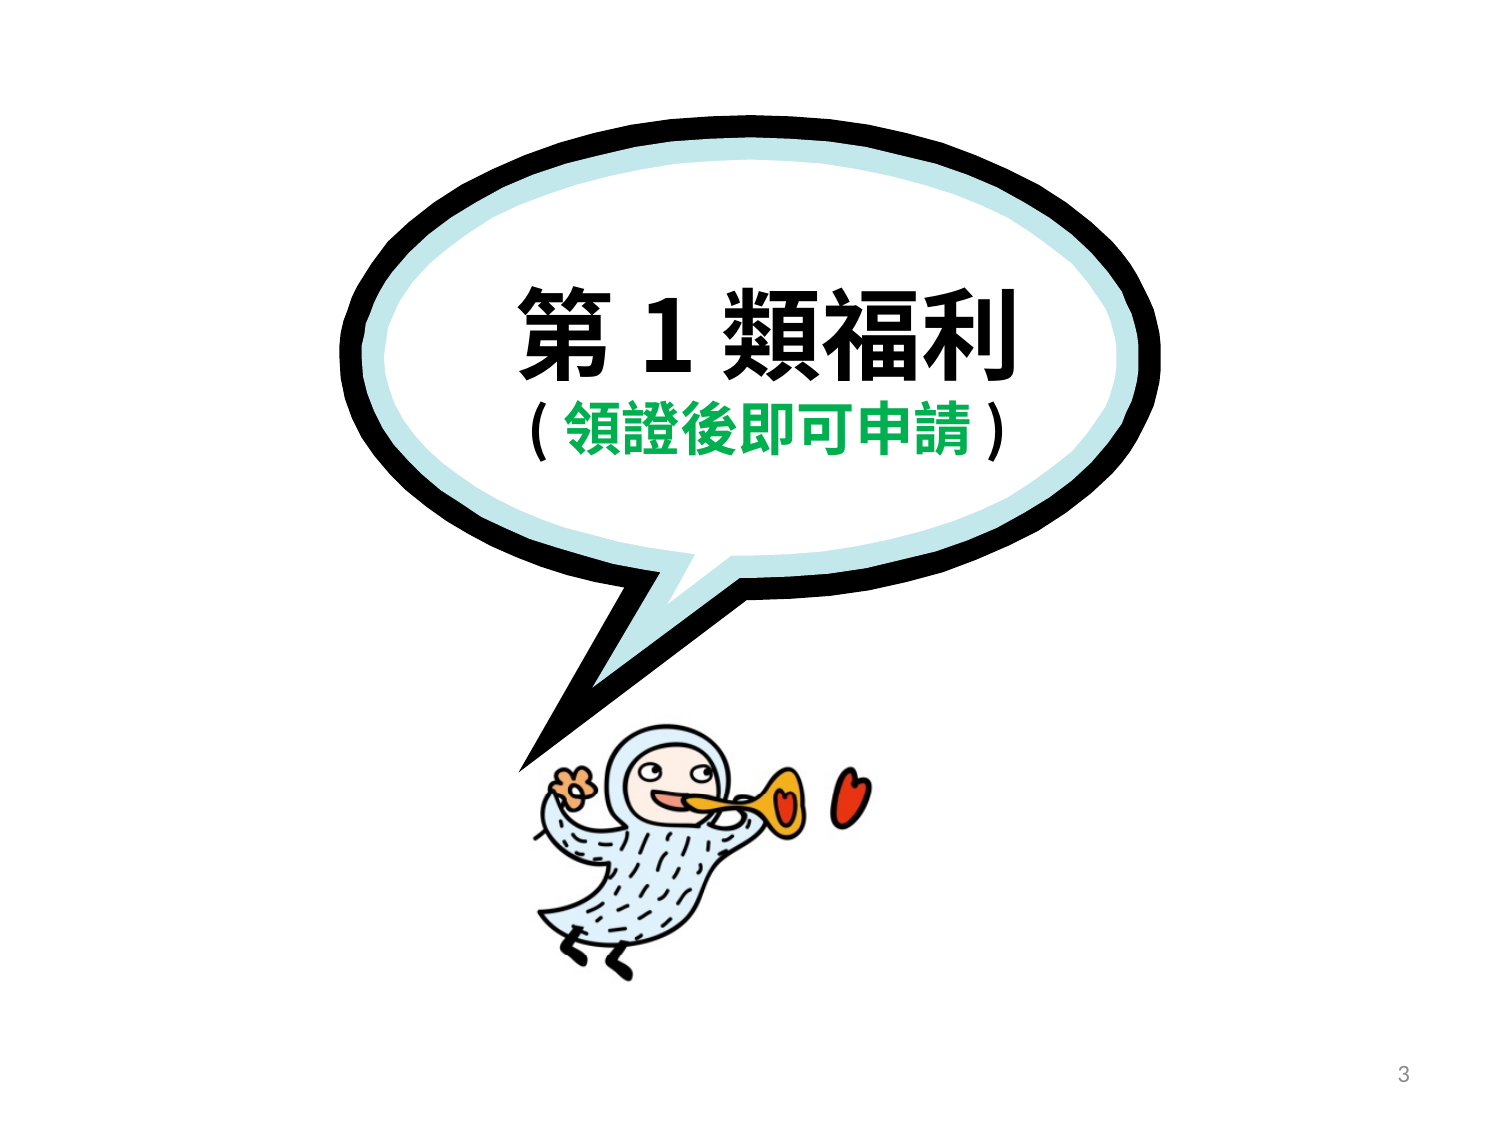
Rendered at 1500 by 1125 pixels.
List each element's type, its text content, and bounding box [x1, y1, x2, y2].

picture [336, 112, 1164, 984]
title 第1類福利 (領證後即可申請) [442, 267, 1093, 468]
slide_number <編號> [1074, 1042, 1425, 1103]
